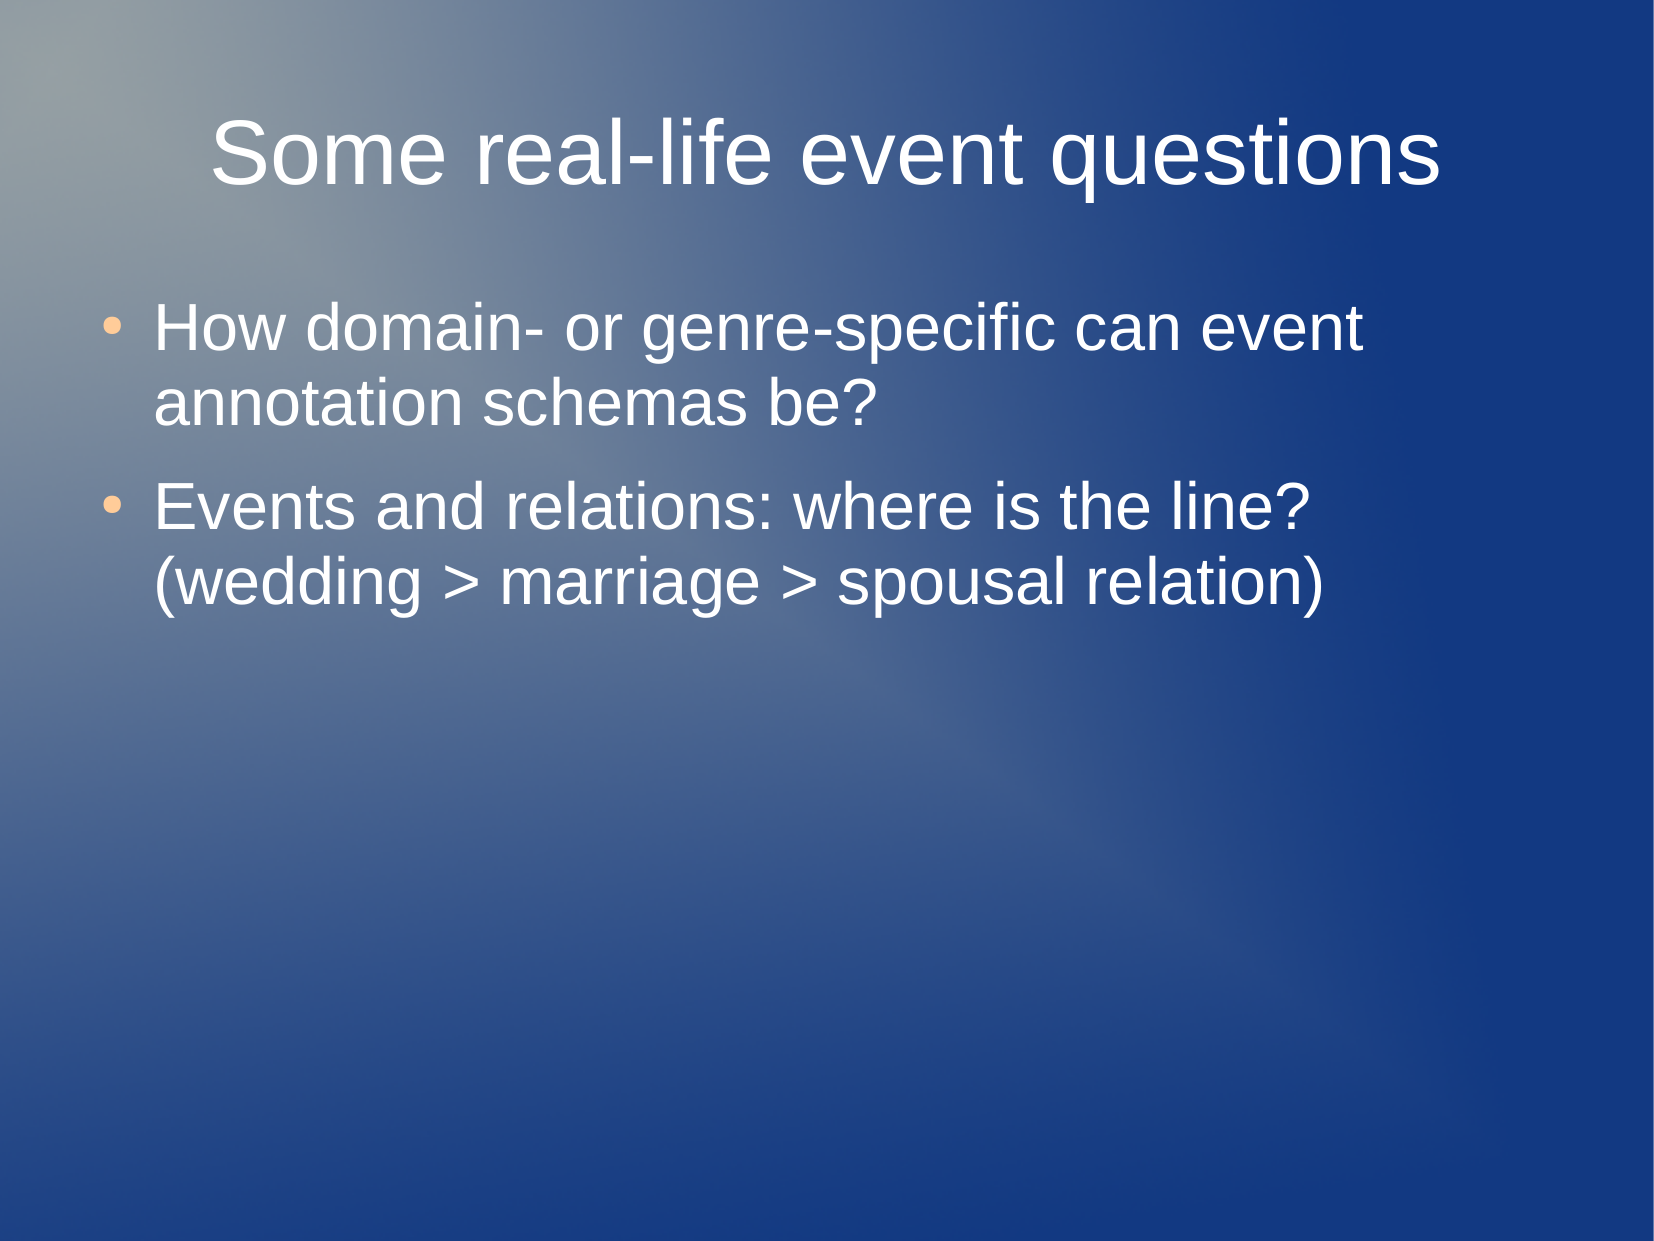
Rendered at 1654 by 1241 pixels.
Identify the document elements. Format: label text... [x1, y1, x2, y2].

title Some real-life event questions [82, 56, 1571, 250]
picture [0, 0, 1654, 1241]
list How domain- or genre-specific can event annotation schemas be? Events and relations: where is the line? (wedding > marriage > spousal relation) [82, 290, 1571, 1094]
